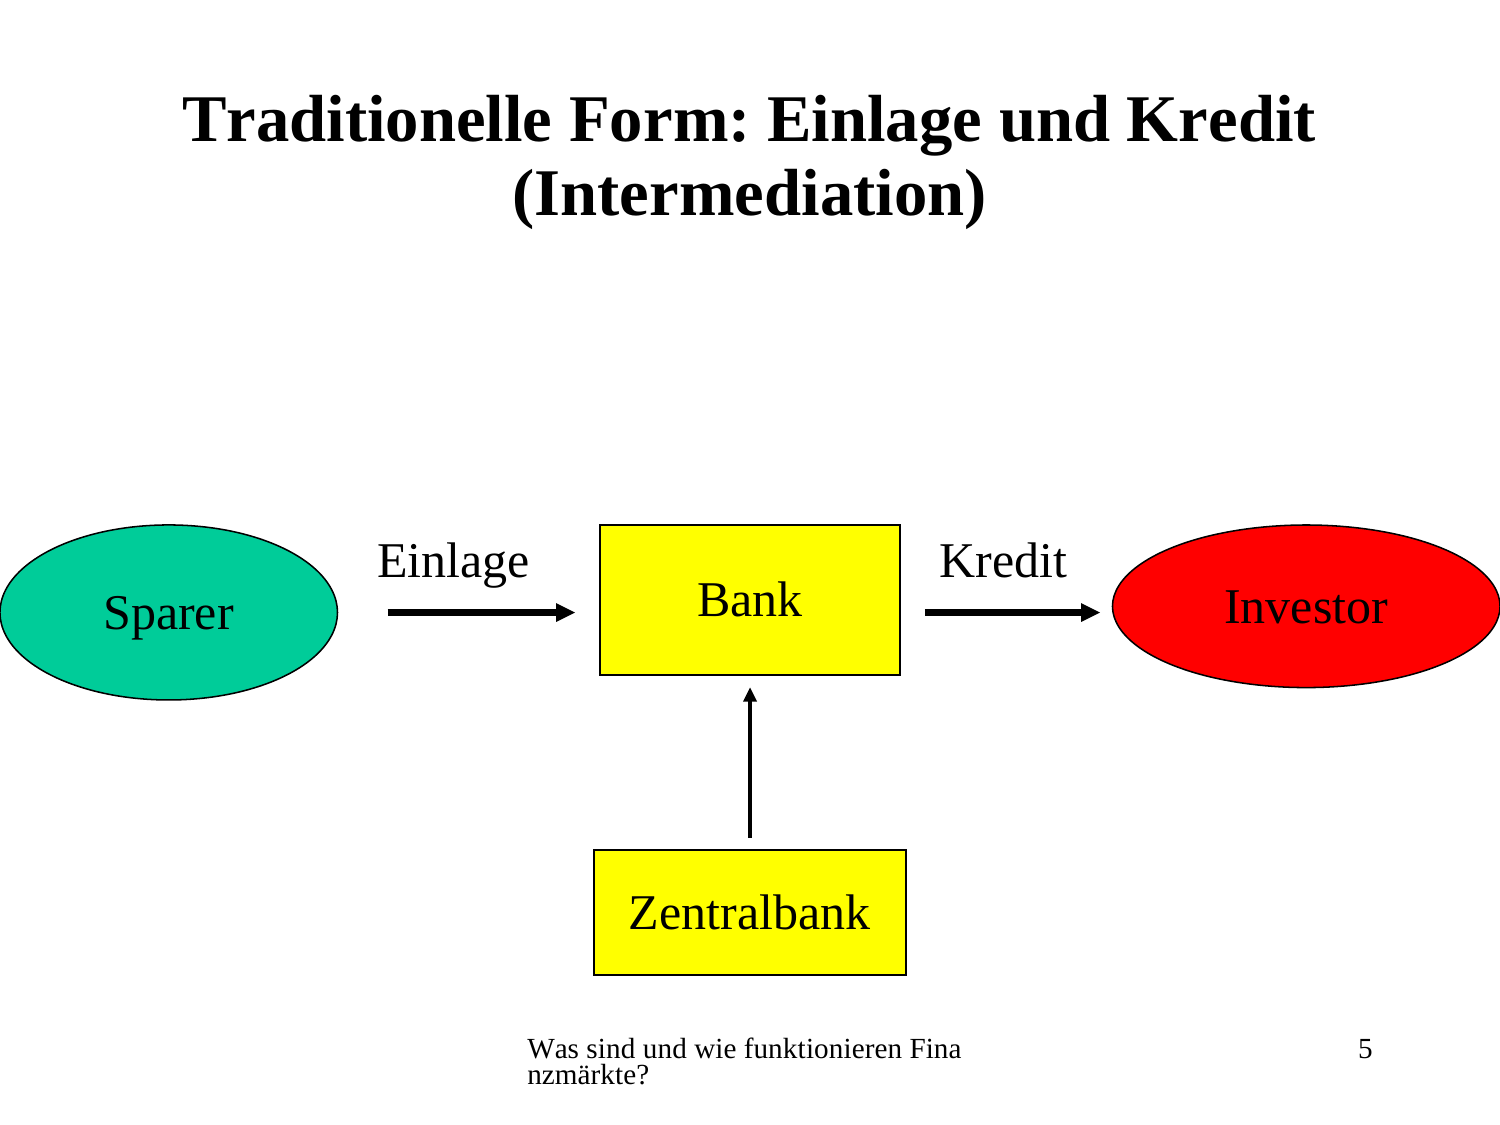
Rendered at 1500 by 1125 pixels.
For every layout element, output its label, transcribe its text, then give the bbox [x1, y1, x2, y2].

text_box Sparer [0, 524, 338, 700]
title Traditionelle Form: Einlage und Kredit (Intermediation) [112, 62, 1388, 250]
text_box Bank [600, 525, 901, 676]
text_box Einlage [362, 524, 576, 596]
text_box Zentralbank [593, 849, 907, 975]
text_box Kredit [924, 524, 1113, 596]
text_box Investor [1112, 525, 1500, 688]
